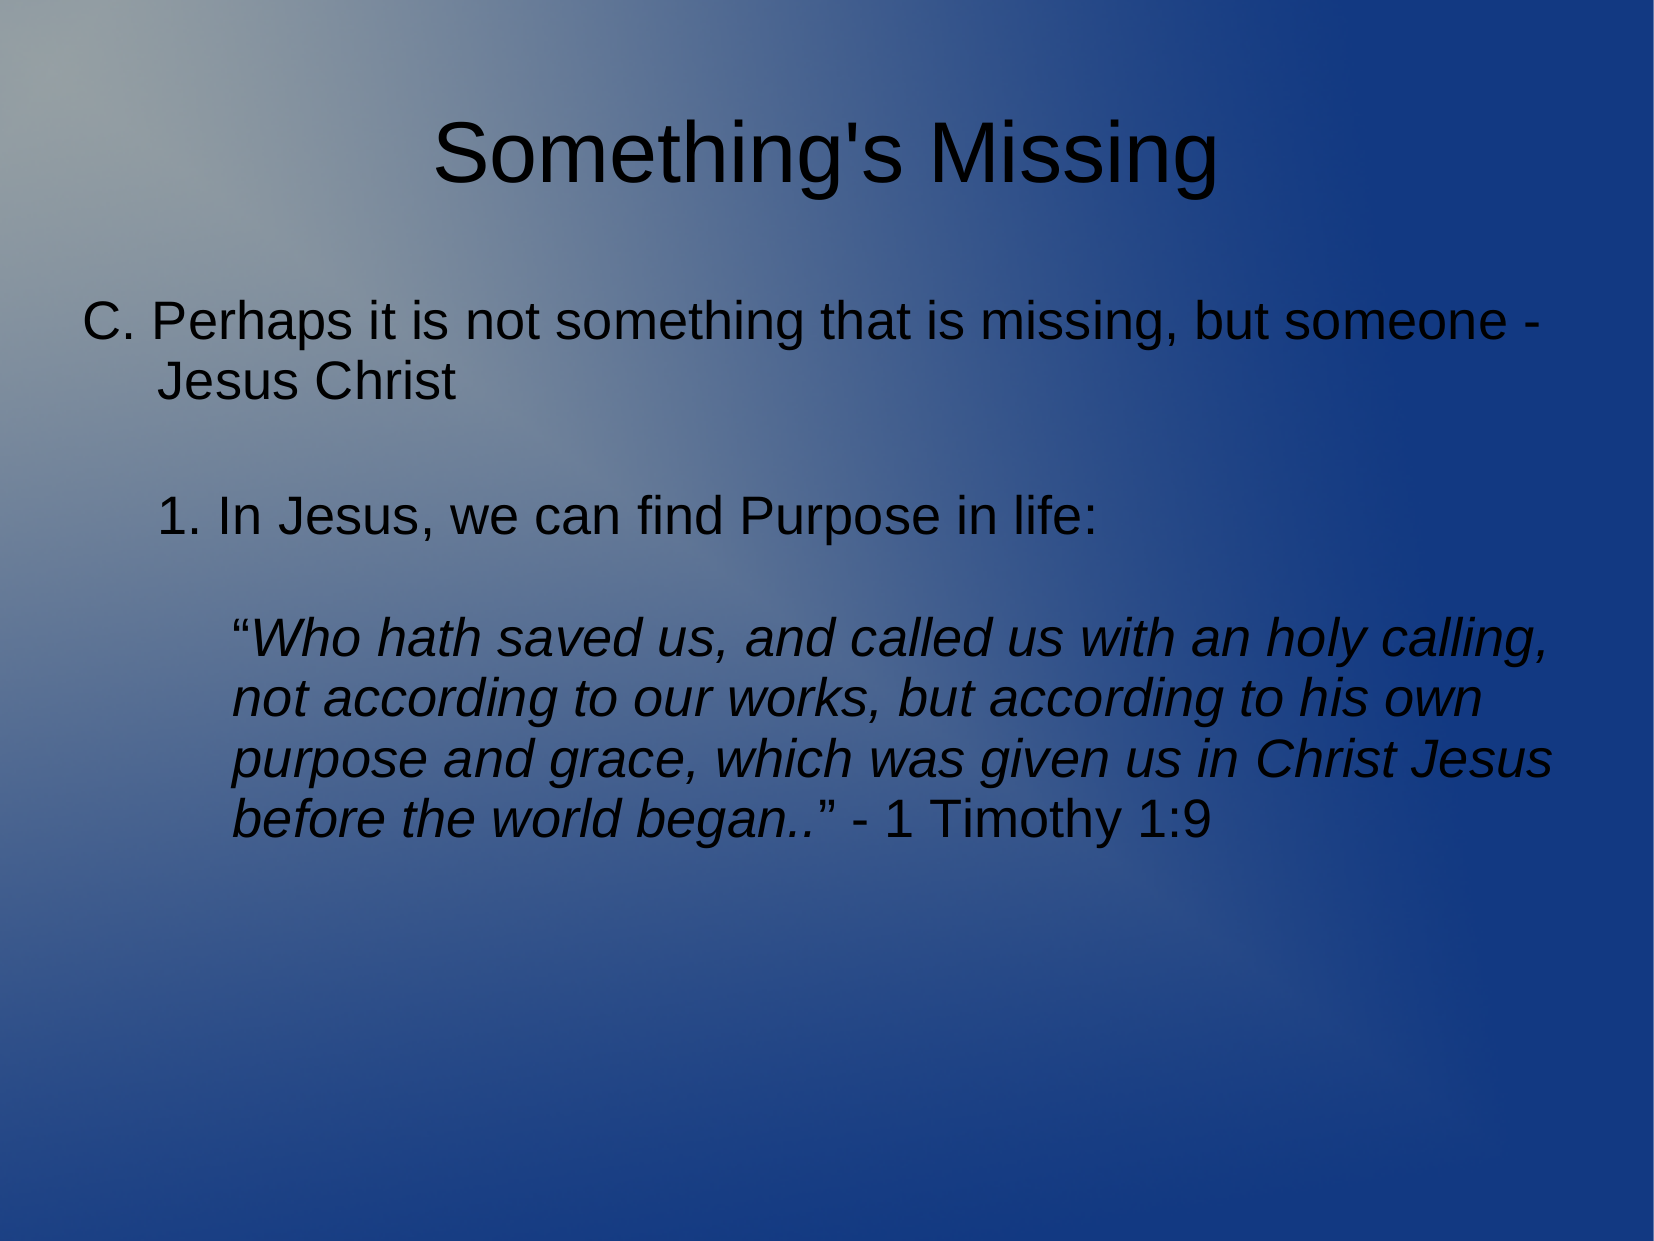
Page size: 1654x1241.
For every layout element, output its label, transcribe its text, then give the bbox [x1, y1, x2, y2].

subtitle C. Perhaps it is not something that is missing, but someone - Jesus Christ 1. In Jesus, we can find Purpose in life: “Who hath saved us, and called us with an holy calling, not according to our works, but according to his own purpose and grace, which was given us in Christ Jesus before the world began..” - 1 Timothy 1:9 [82, 290, 1571, 1109]
title Something's Missing [82, 49, 1571, 257]
picture [0, 0, 1654, 1241]
